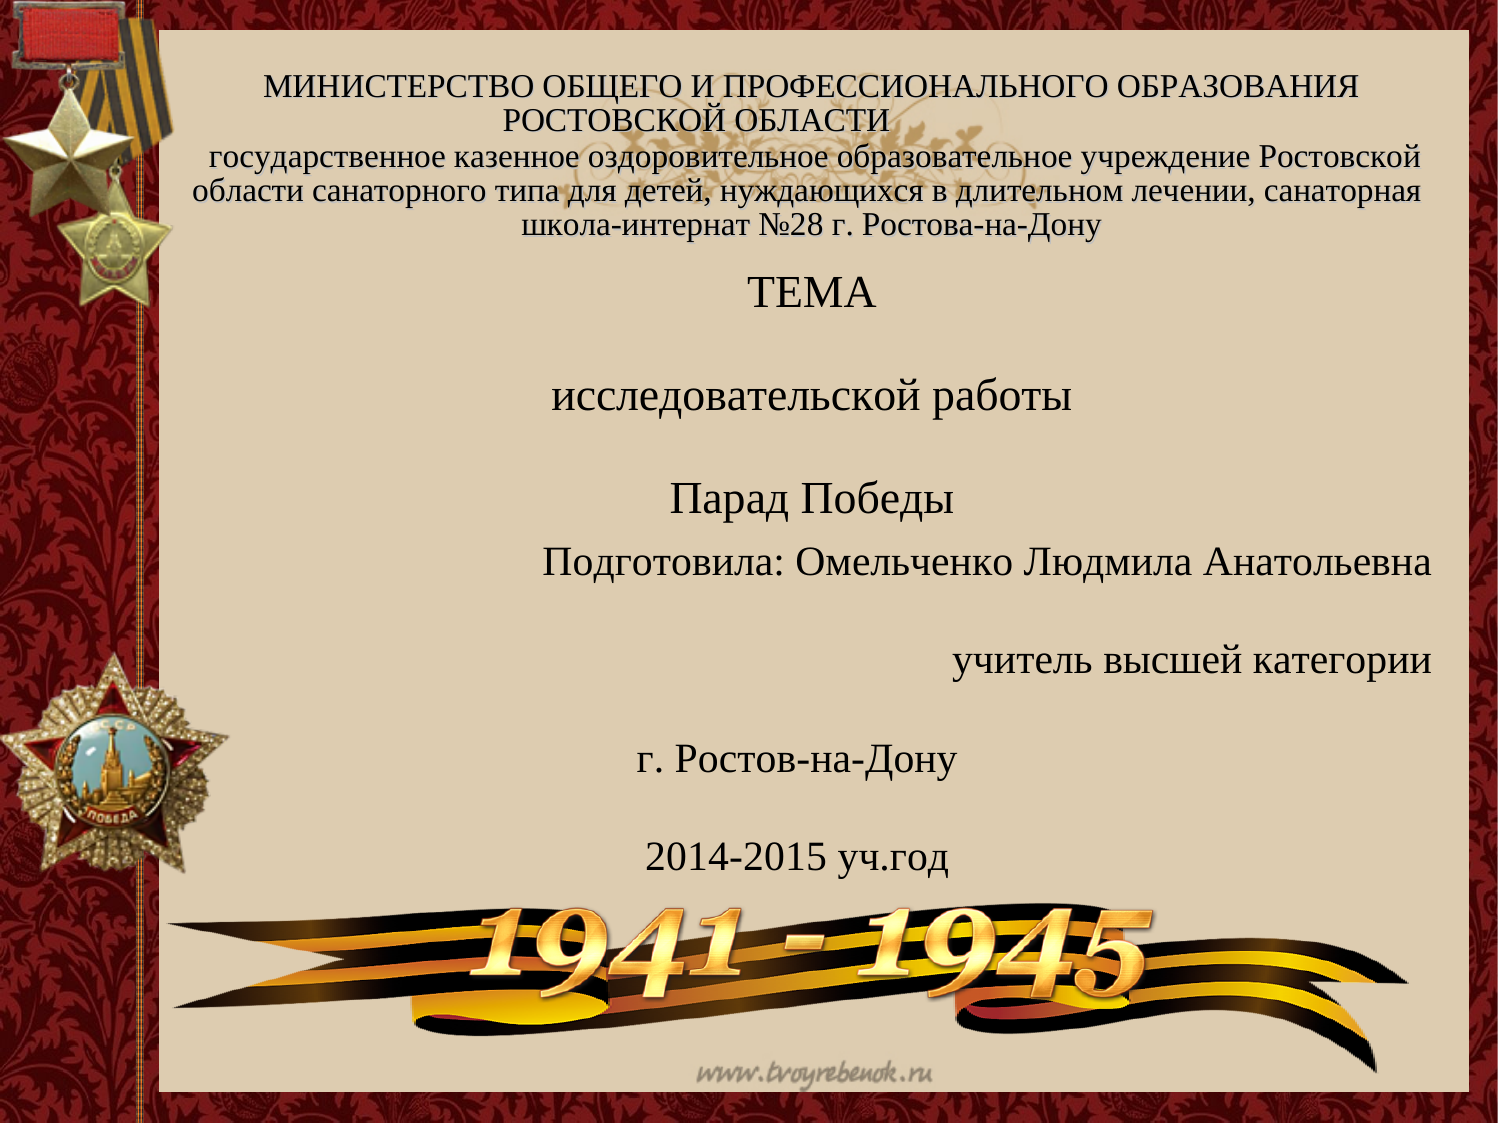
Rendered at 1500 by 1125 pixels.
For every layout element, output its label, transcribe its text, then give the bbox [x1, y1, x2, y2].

text_box Подготовила: Омельченко Людмила Анатольевна учитель высшей категории г. Ростов-на-Дону 2014-2015 уч.год [147, 531, 1447, 1096]
text_box МИНИСТЕРСТВО ОБЩЕГО И ПРОФЕССИОНАЛЬНОГО ОБРАЗОВАНИЯ РОСТОВСКОЙ ОБЛАСТИ государственное казенное оздоровительное образовательное учреждение Ростовской области санаторного типа для детей, нуждающихся в длительном лечении, санаторная школа-интернат №28 г. Ростова-на-Дону [177, 65, 1447, 266]
picture [0, 0, 1498, 1123]
text_box ТЕМА исследовательской работы Парад Победы [206, 260, 1418, 531]
